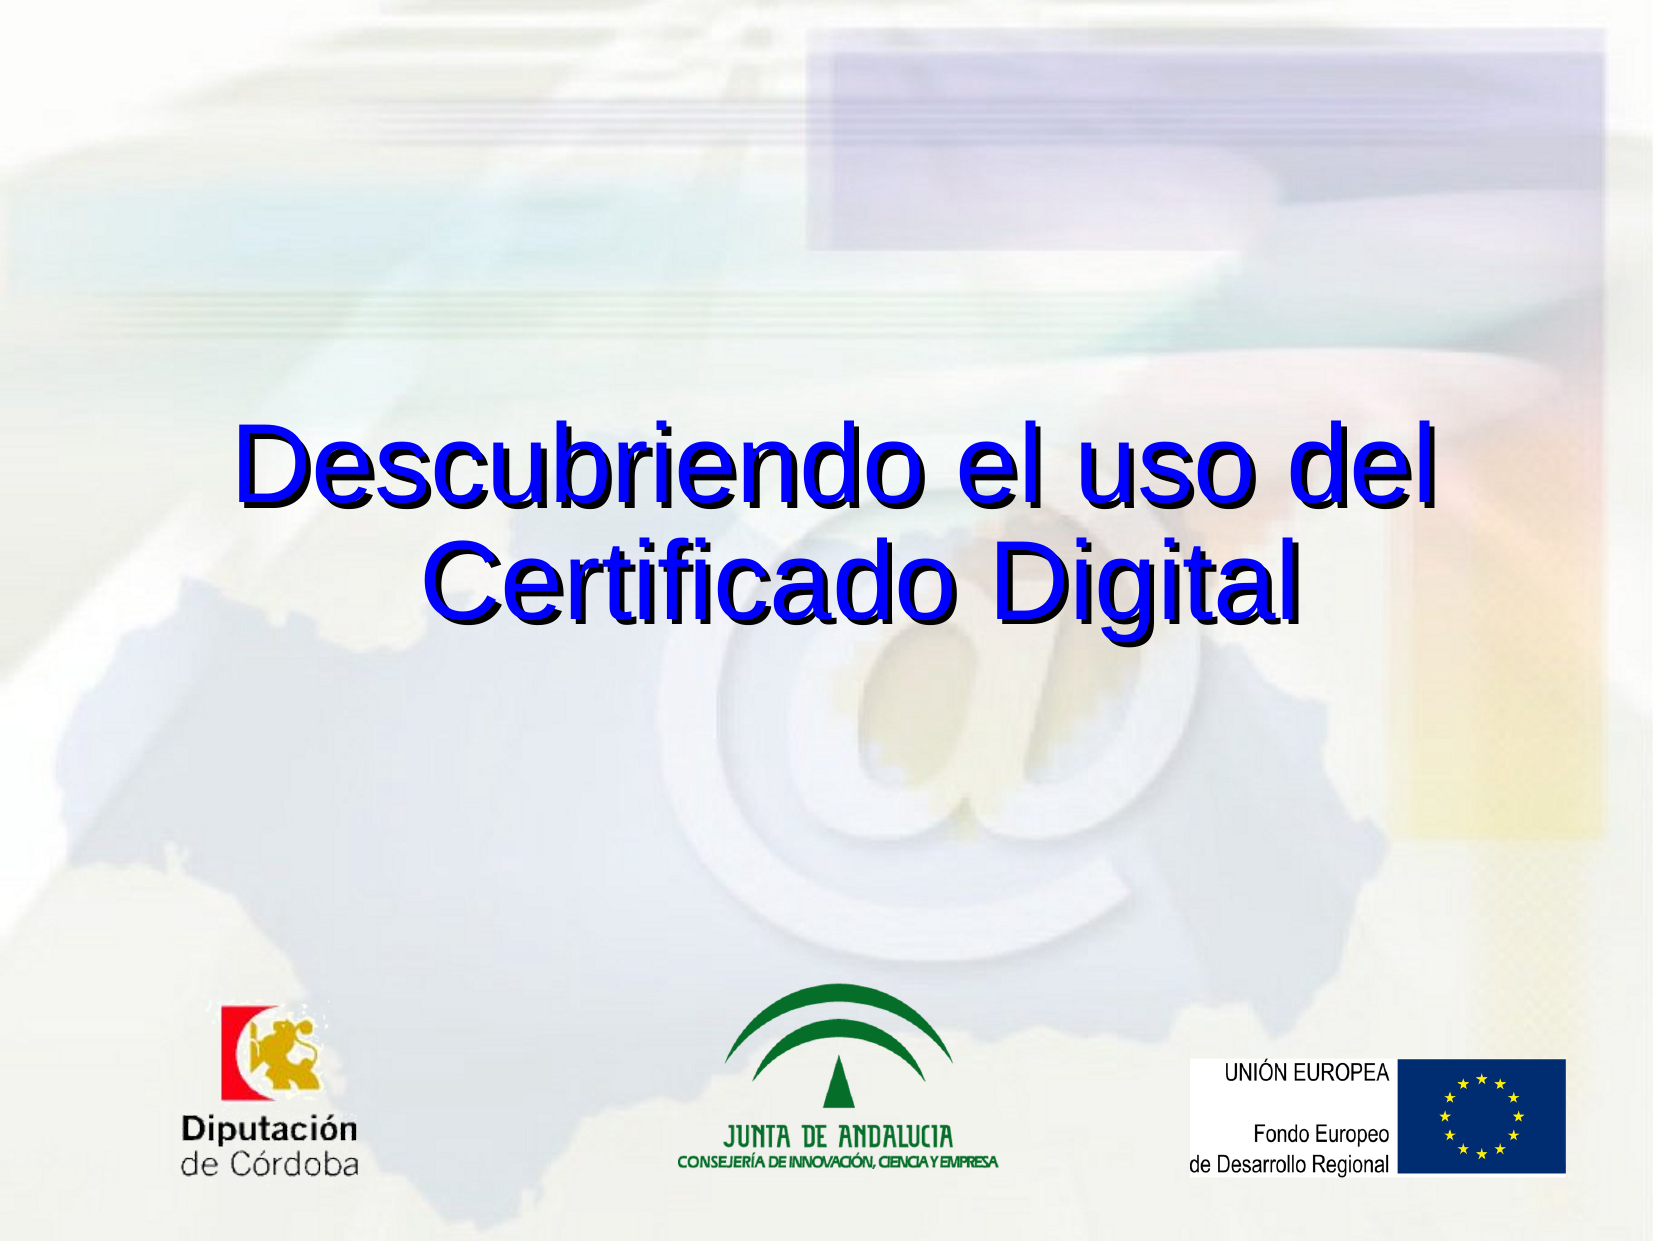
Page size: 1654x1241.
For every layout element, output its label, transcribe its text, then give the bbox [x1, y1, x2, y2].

title Descubriendo el uso del Certificado Digital [125, 405, 1525, 648]
chart [137, 987, 410, 1202]
picture [0, 0, 1654, 1241]
